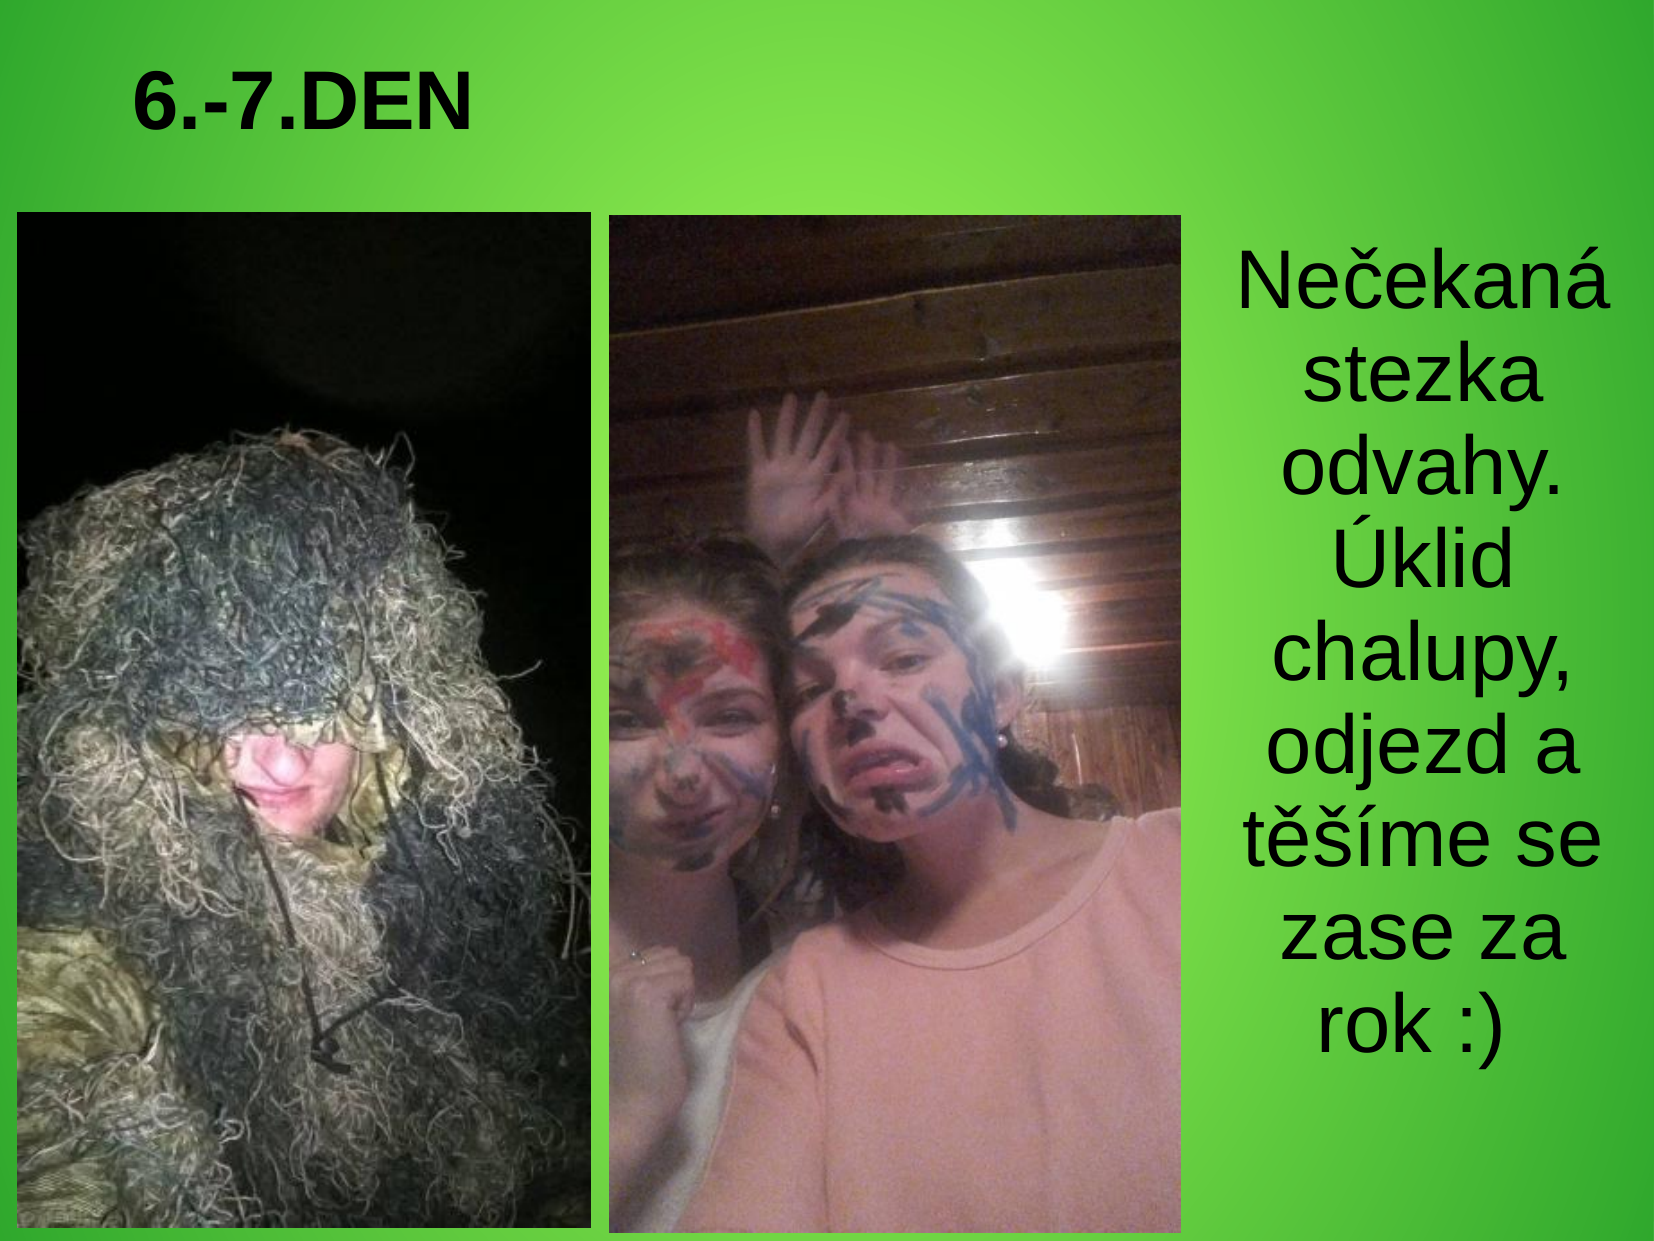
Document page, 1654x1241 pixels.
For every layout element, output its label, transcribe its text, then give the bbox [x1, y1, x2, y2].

picture [609, 215, 1181, 1233]
text_box 6.-7.DEN [118, 47, 934, 156]
picture [17, 212, 591, 1228]
title Nečekaná stezka odvahy. Úklid chalupy, odjezd a těšíme se zase za rok :) [1216, 63, 1630, 1241]
